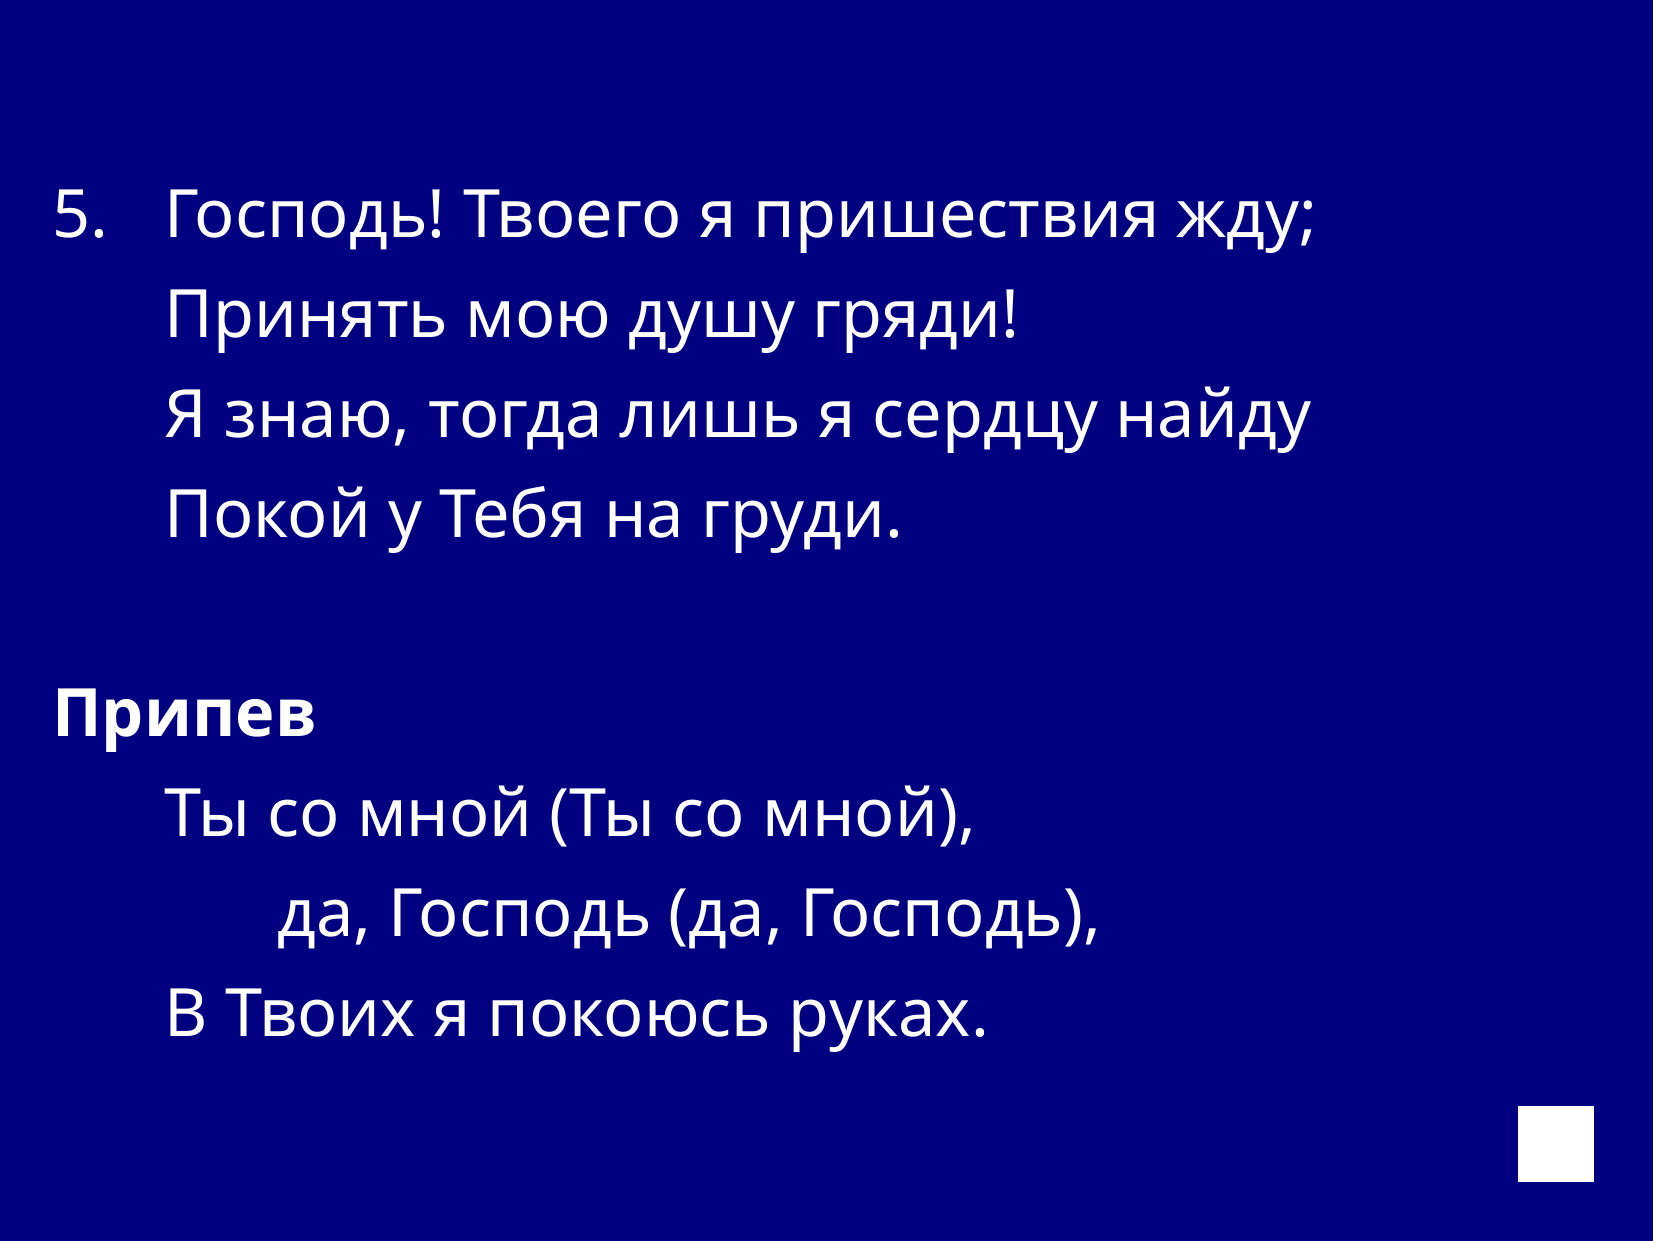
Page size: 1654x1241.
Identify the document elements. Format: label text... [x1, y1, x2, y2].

text_box 5. Господь! Твоего я пришествия жду; Принять мою душу гряди! Я знаю, тогда лишь я сердцу найду Покой у Тебя на груди. Припев Ты со мной (Ты со мной), да, Господь (да, Господь), В Твоих я покоюсь руках. [37, 150, 1653, 1163]
text_box [1518, 1163, 1594, 1182]
